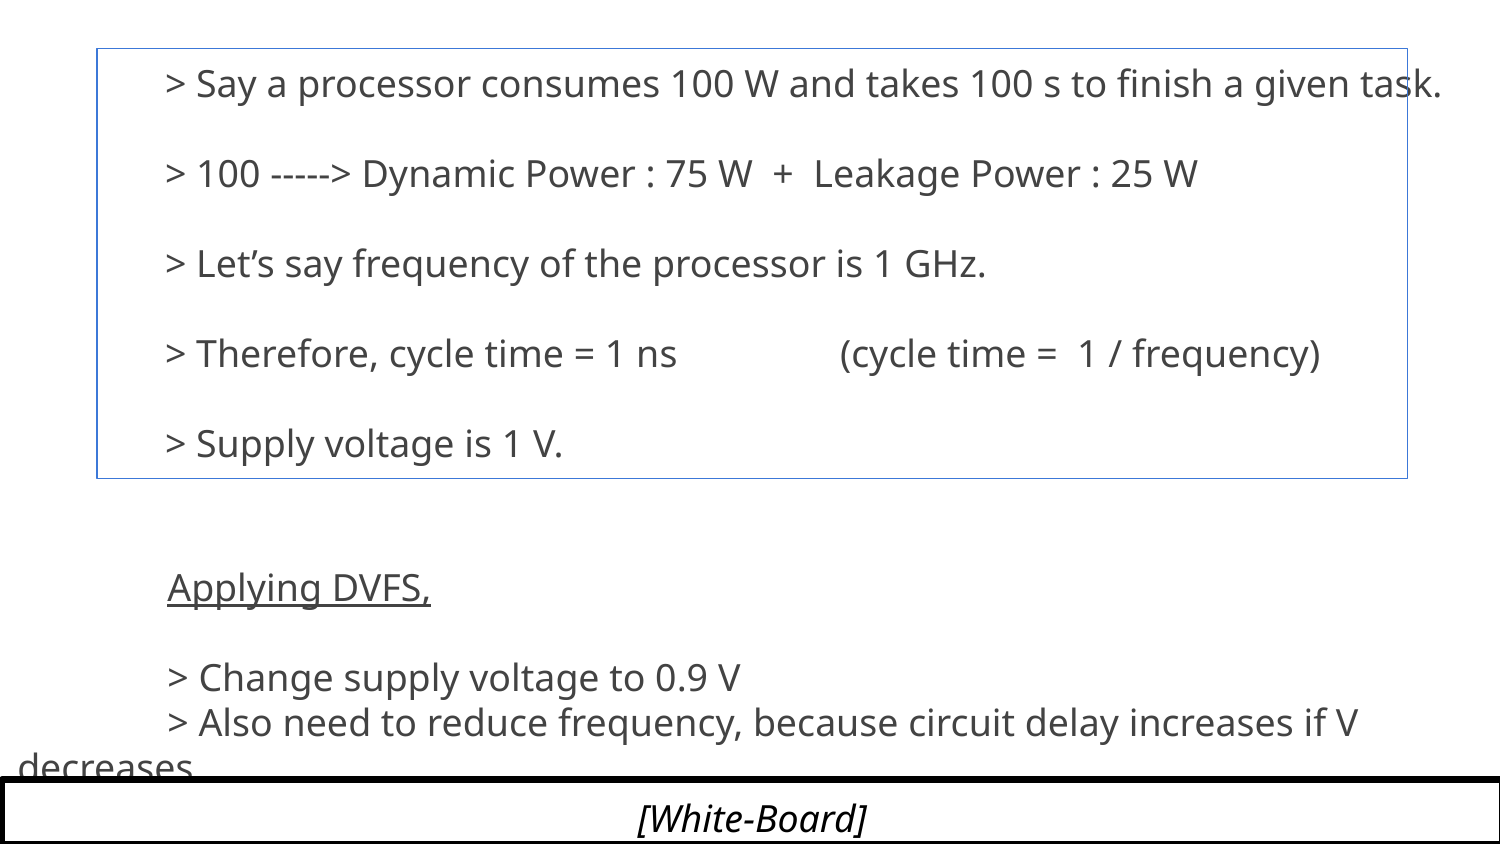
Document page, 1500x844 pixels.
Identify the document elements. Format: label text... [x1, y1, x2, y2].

text_box Applying DVFS, > Change supply voltage to 0.9 V > Also need to reduce frequency, because circuit delay increases if V decreases. [2, 503, 1500, 779]
text_box > Say a processor consumes 100 W and takes 100 s to finish a given task. > 100 -----> Dynamic Power : 75 W + Leakage Power : 25 W > Let’s say frequency of the processor is 1 GHz. > Therefore, cycle time = 1 ns (cycle time = 1 / frequency) > Supply voltage is 1 V. [0, 0, 1500, 504]
text_box [White-Board] [2, 779, 1500, 844]
